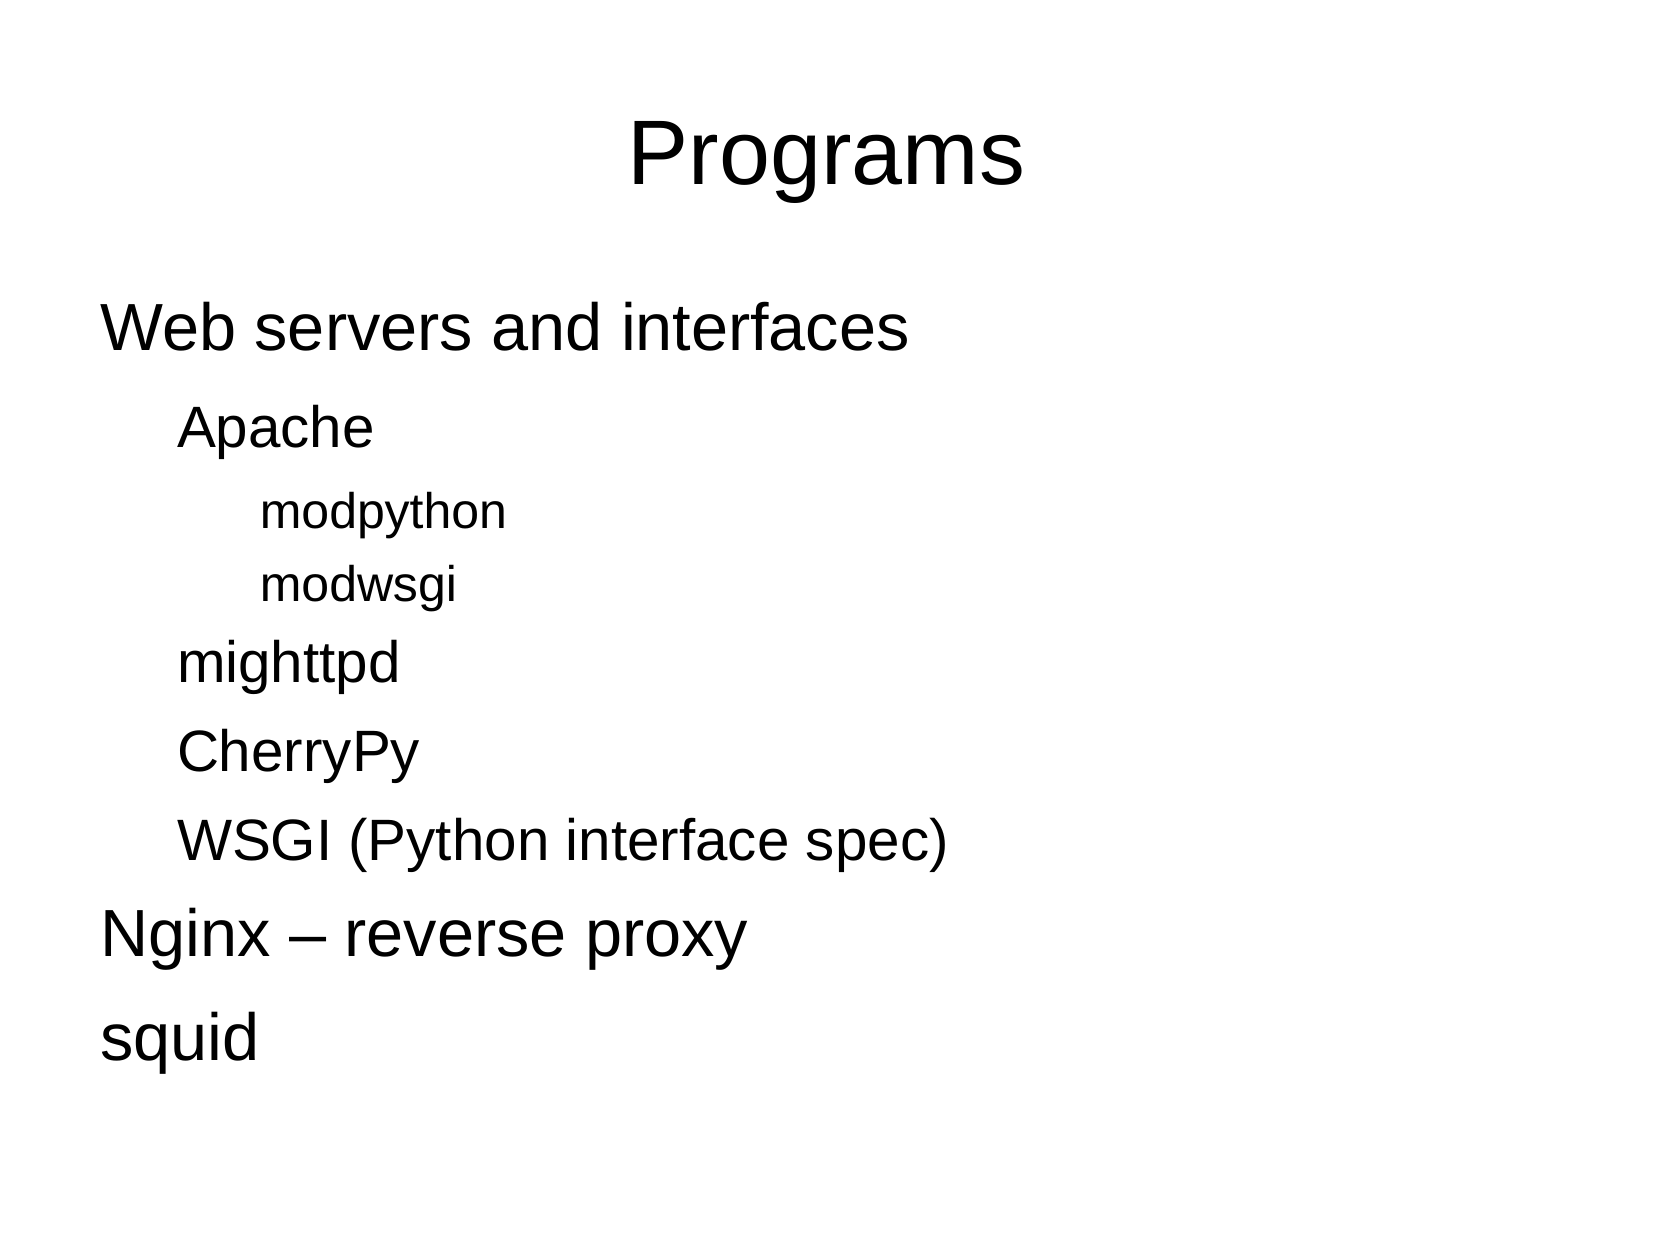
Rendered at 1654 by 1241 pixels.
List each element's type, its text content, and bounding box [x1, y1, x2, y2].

title Programs [82, 56, 1571, 250]
list Web servers and interfaces Apache modpython modwsgi mighttpd CherryPy WSGI (Python interface spec) Nginx – reverse proxy squid [82, 290, 1571, 1094]
